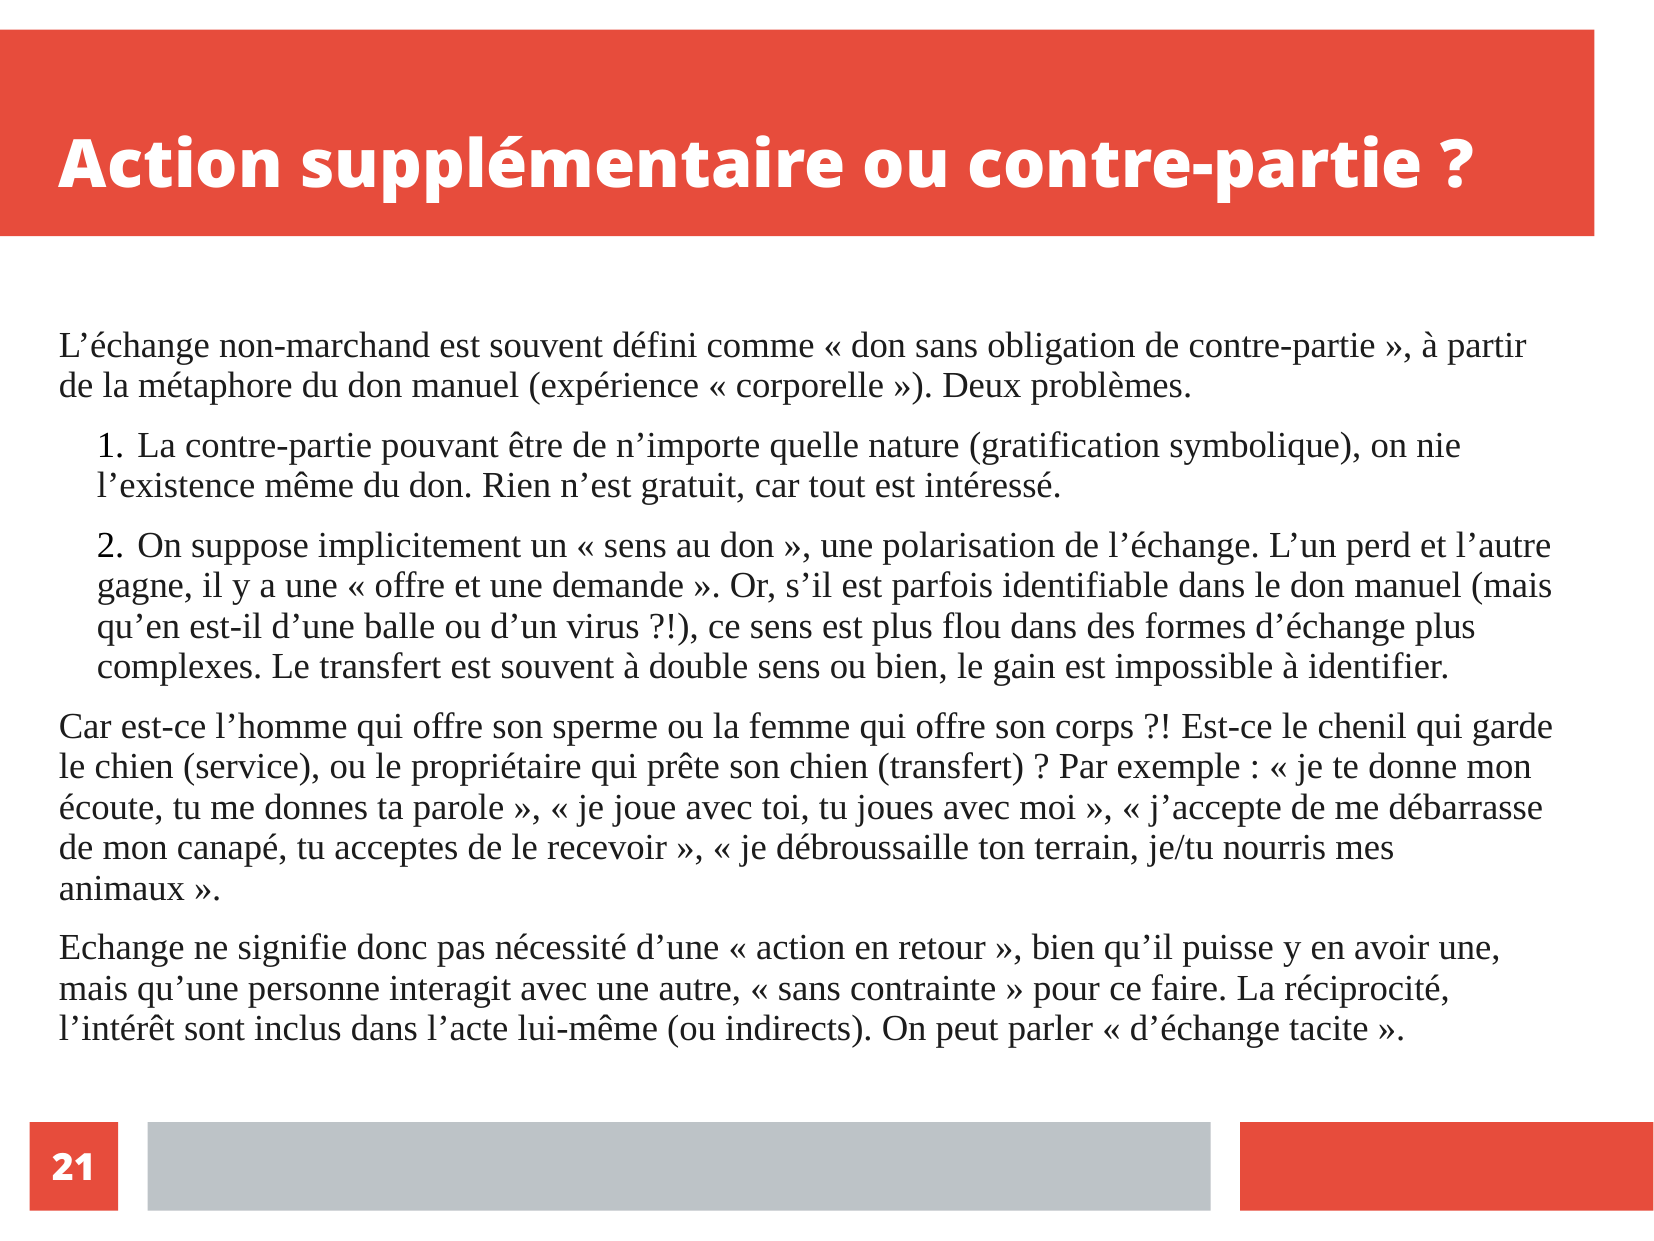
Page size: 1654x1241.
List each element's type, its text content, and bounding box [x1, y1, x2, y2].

title Action supplémentaire ou contre-partie ? [59, 59, 1595, 207]
list L’échange non-marchand est souvent défini comme « don sans obligation de contre-partie », à partir de la métaphore du don manuel (expérience « corporelle »). Deux problèmes. La contre-partie pouvant être de n’importe quelle nature (gratification symbolique), on nie l’existence même du don. Rien n’est gratuit, car tout est intéressé. On suppose implicitement un « sens au don », une polarisation de l’échange. L’un perd et l’autre gagne, il y a une « offre et une demande ». Or, s’il est parfois identifiable dans le don manuel (mais qu’en est-il d’une balle ou d’un virus ?!), ce sens est plus flou dans des formes d’échange plus complexes. Le transfert est souvent à double sens ou bien, le gain est impossible à identifier. Car est-ce l’homme qui offre son sperme ou la femme qui offre son corps ?! Est-ce le chenil qui garde le chien (service), ou le propriétaire qui prête son chien (transfert) ? Par exemple : « je te donne mon écoute, tu me donnes ta parole », « je joue avec toi, tu joues avec moi », « j’accepte de me débarrasse de mon canapé, tu acceptes de le recevoir », « je débroussaille ton terrain, je/tu nourris mes animaux ». Echange ne signifie donc pas nécessité d’une « action en retour », bien qu’il puisse y en avoir une, mais qu’une personne interagit avec une autre, « sans contrainte » pour ce faire. La réciprocité, l’intérêt sont inclus dans l’acte lui-même (ou indirects). On peut parler « d’échange tacite ». [59, 324, 1565, 1093]
